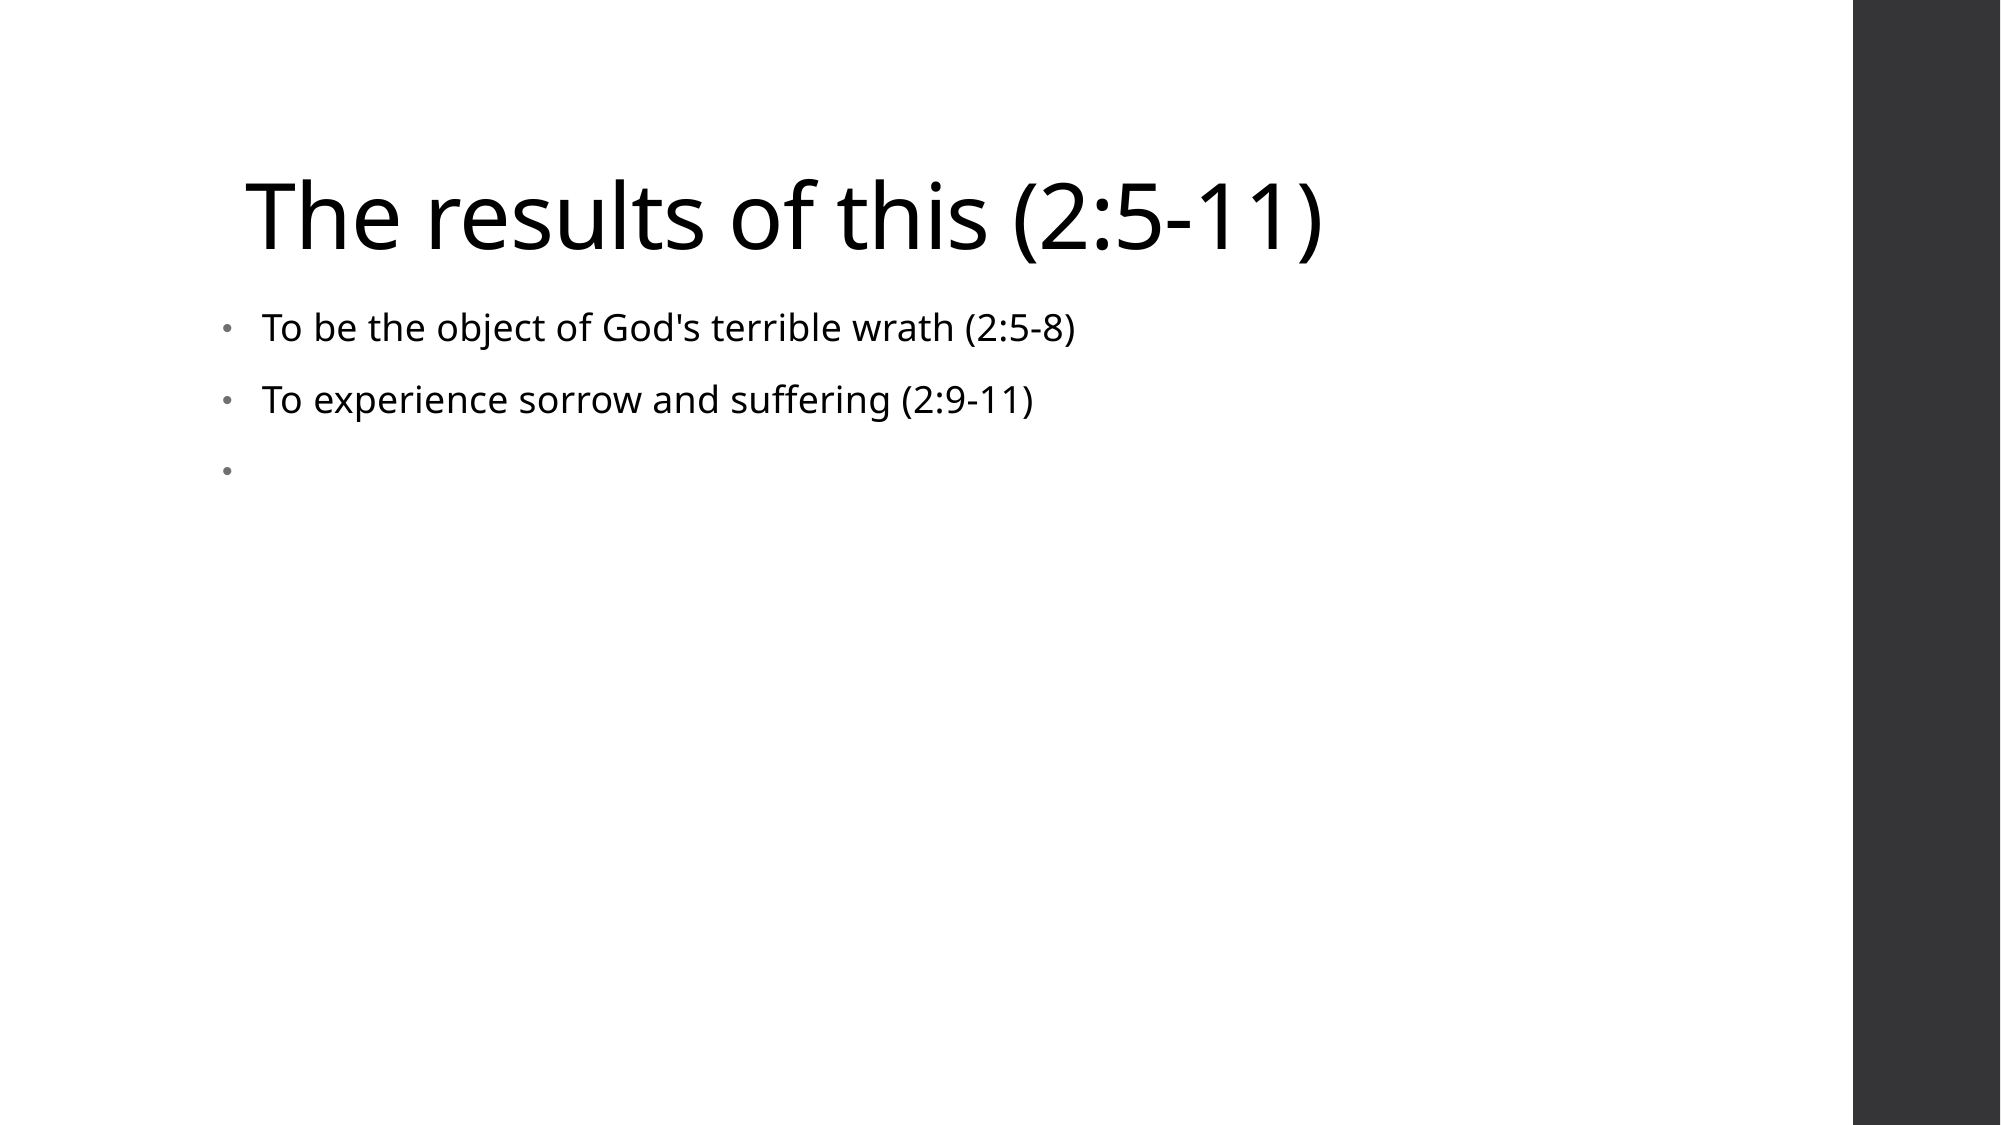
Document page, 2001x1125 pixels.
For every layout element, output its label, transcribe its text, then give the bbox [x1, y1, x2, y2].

list To be the object of God's terrible wrath (2:5-8) To experience sorrow and suffering (2:9-11) [206, 299, 1617, 1014]
title The results of this (2:5-11) [206, 60, 1797, 278]
